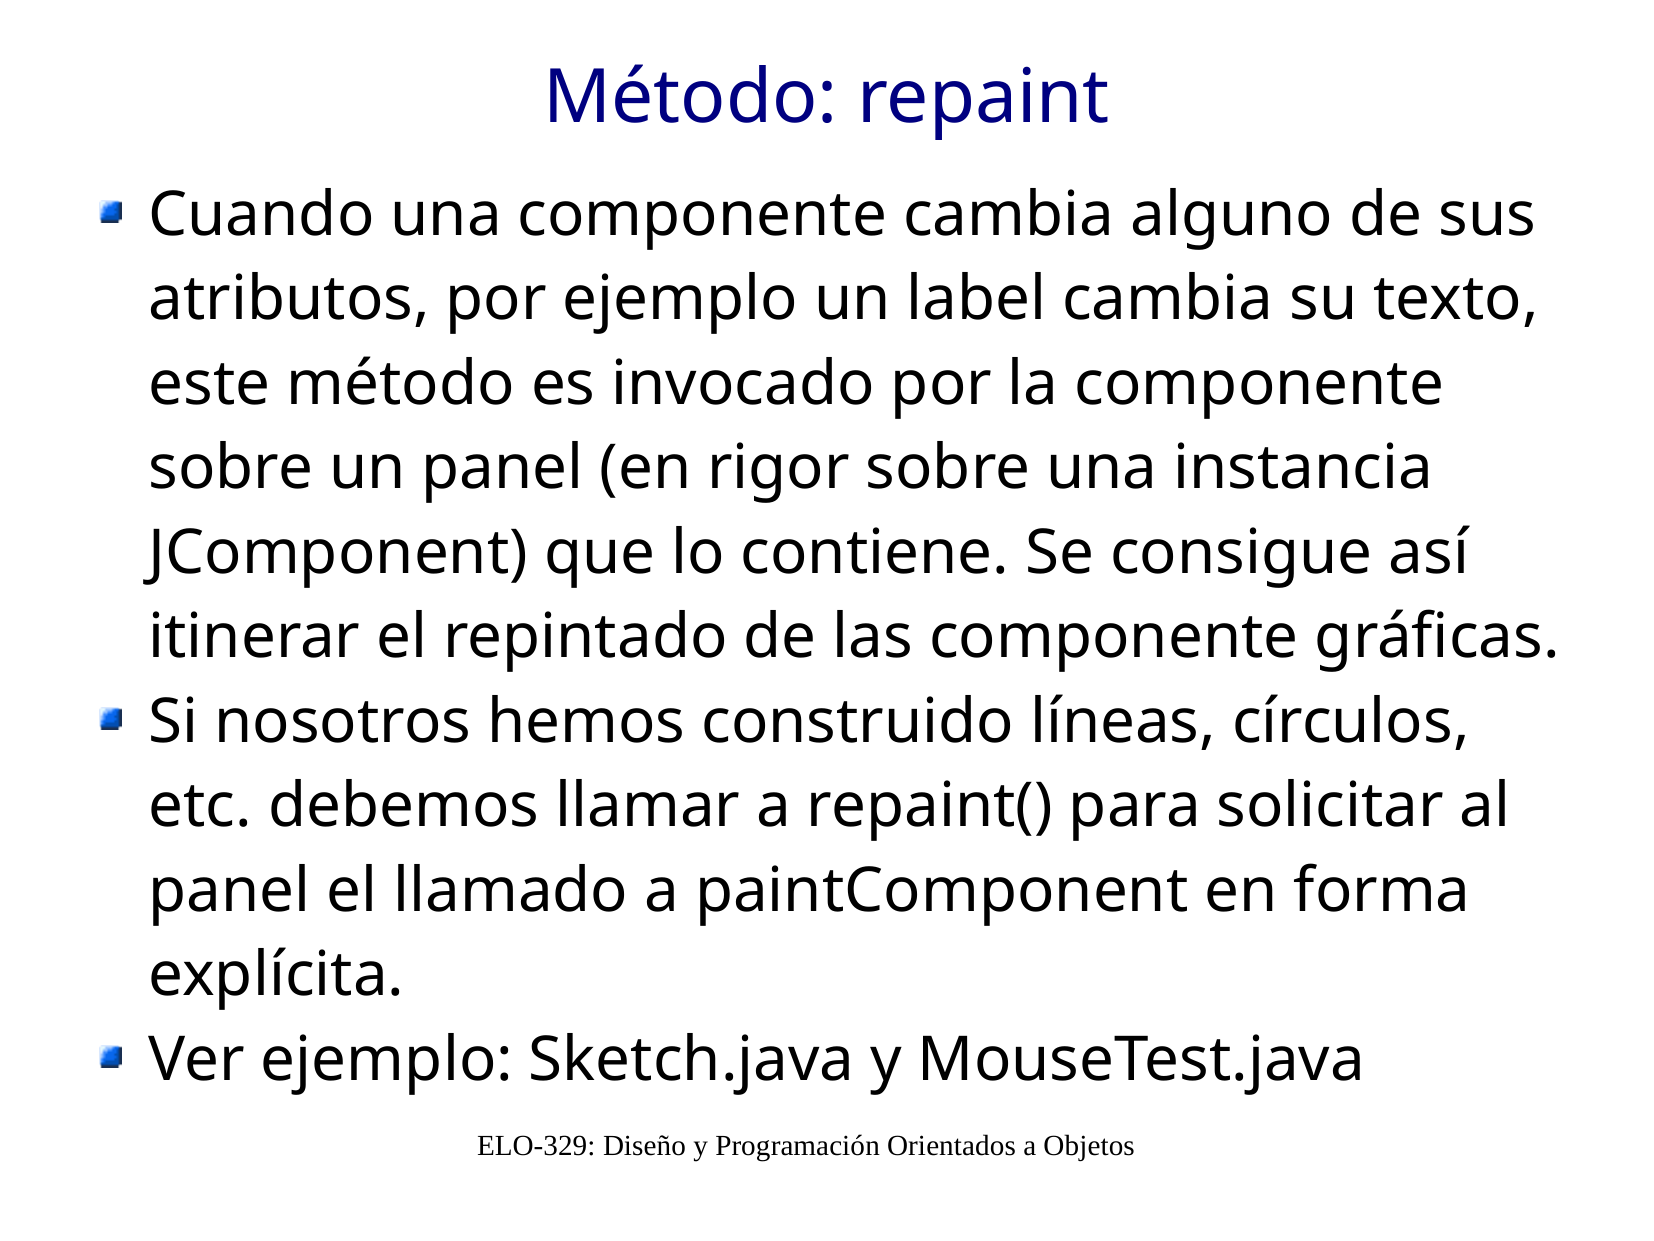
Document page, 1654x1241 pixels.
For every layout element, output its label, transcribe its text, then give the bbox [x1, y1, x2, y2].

title Método: repaint [82, 43, 1571, 145]
list Cuando una componente cambia alguno de sus atributos, por ejemplo un label cambia su texto, este método es invocado por la componente sobre un panel (en rigor sobre una instancia JComponent) que lo contiene. Se consigue así itinerar el repintado de las componente gráficas. Si nosotros hemos construido líneas, círculos, etc. debemos llamar a repaint() para solicitar al panel el llamado a paintComponent en forma explícita. Ver ejemplo: Sketch.java y MouseTest.java [82, 169, 1571, 1112]
